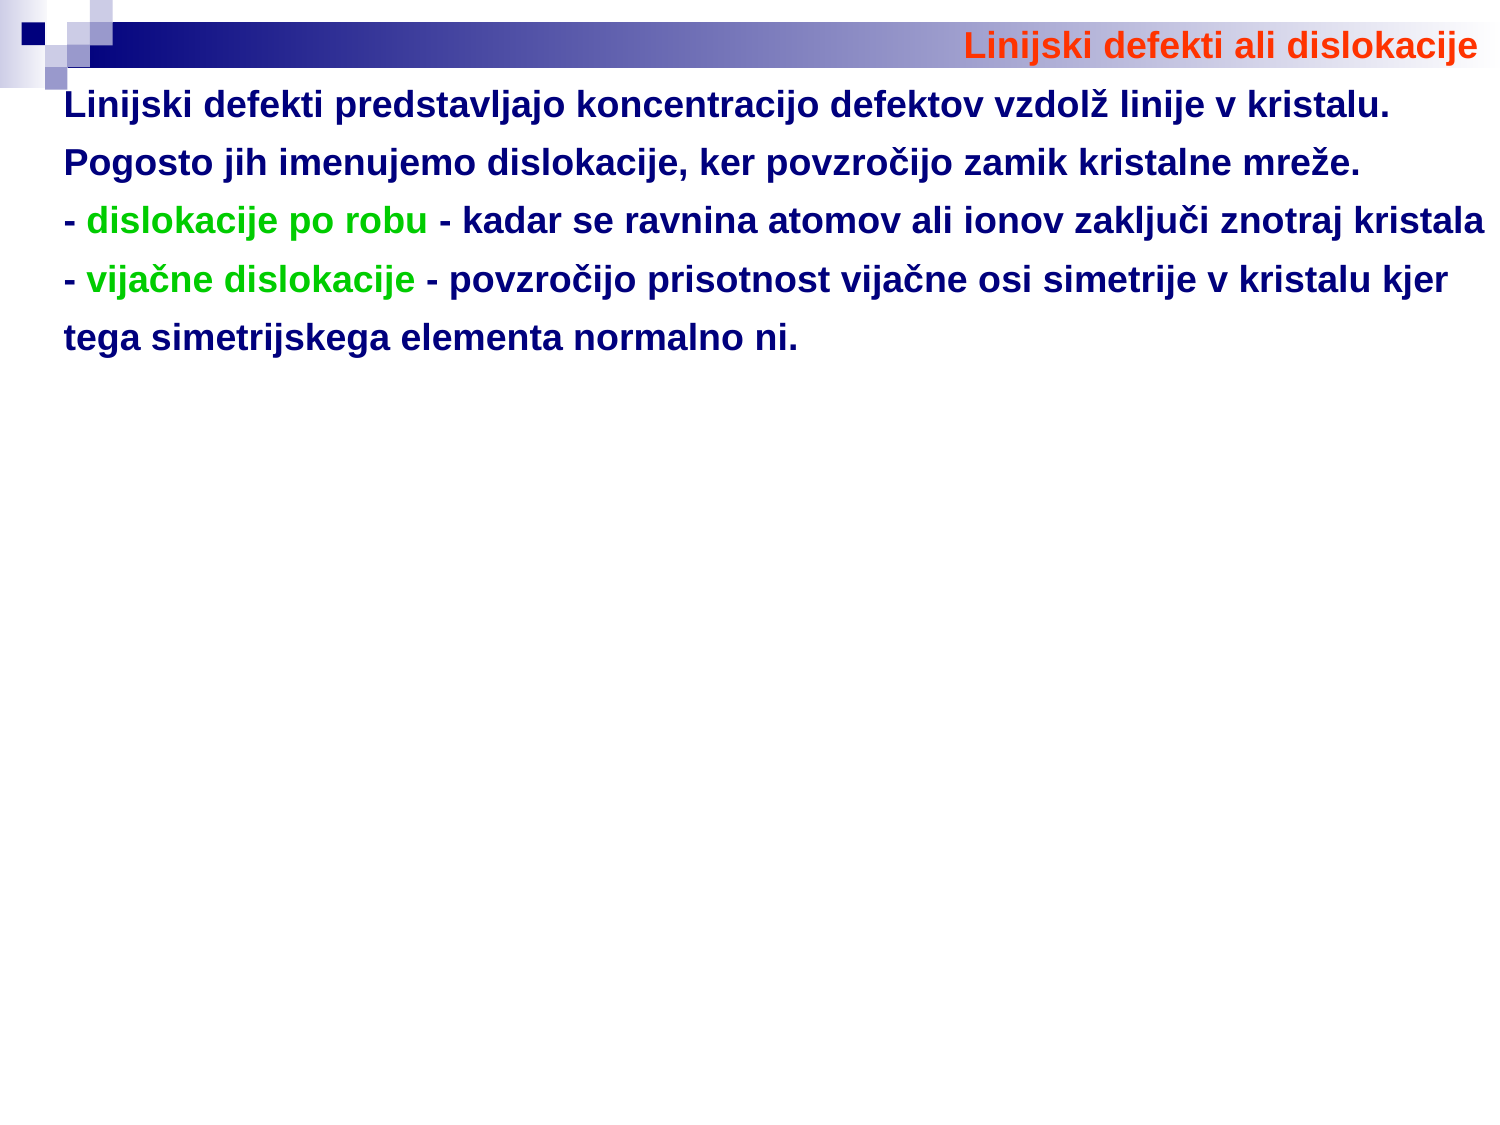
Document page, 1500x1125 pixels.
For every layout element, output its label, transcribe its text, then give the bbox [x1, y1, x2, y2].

text_box Linijski defekti ali dislokacije Linijski defekti predstavljajo koncentracijo defektov vzdolž linije v kristalu. Pogosto jih imenujemo dislokacije, ker povzročijo zamik kristalne mreže. - dislokacije po robu - kadar se ravnina atomov ali ionov zaključi znotraj kristala - vijačne dislokacije - povzročijo prisotnost vijačne osi simetrije v kristalu kjer tega simetrijskega elementa normalno ni. [48, 0, 1500, 367]
